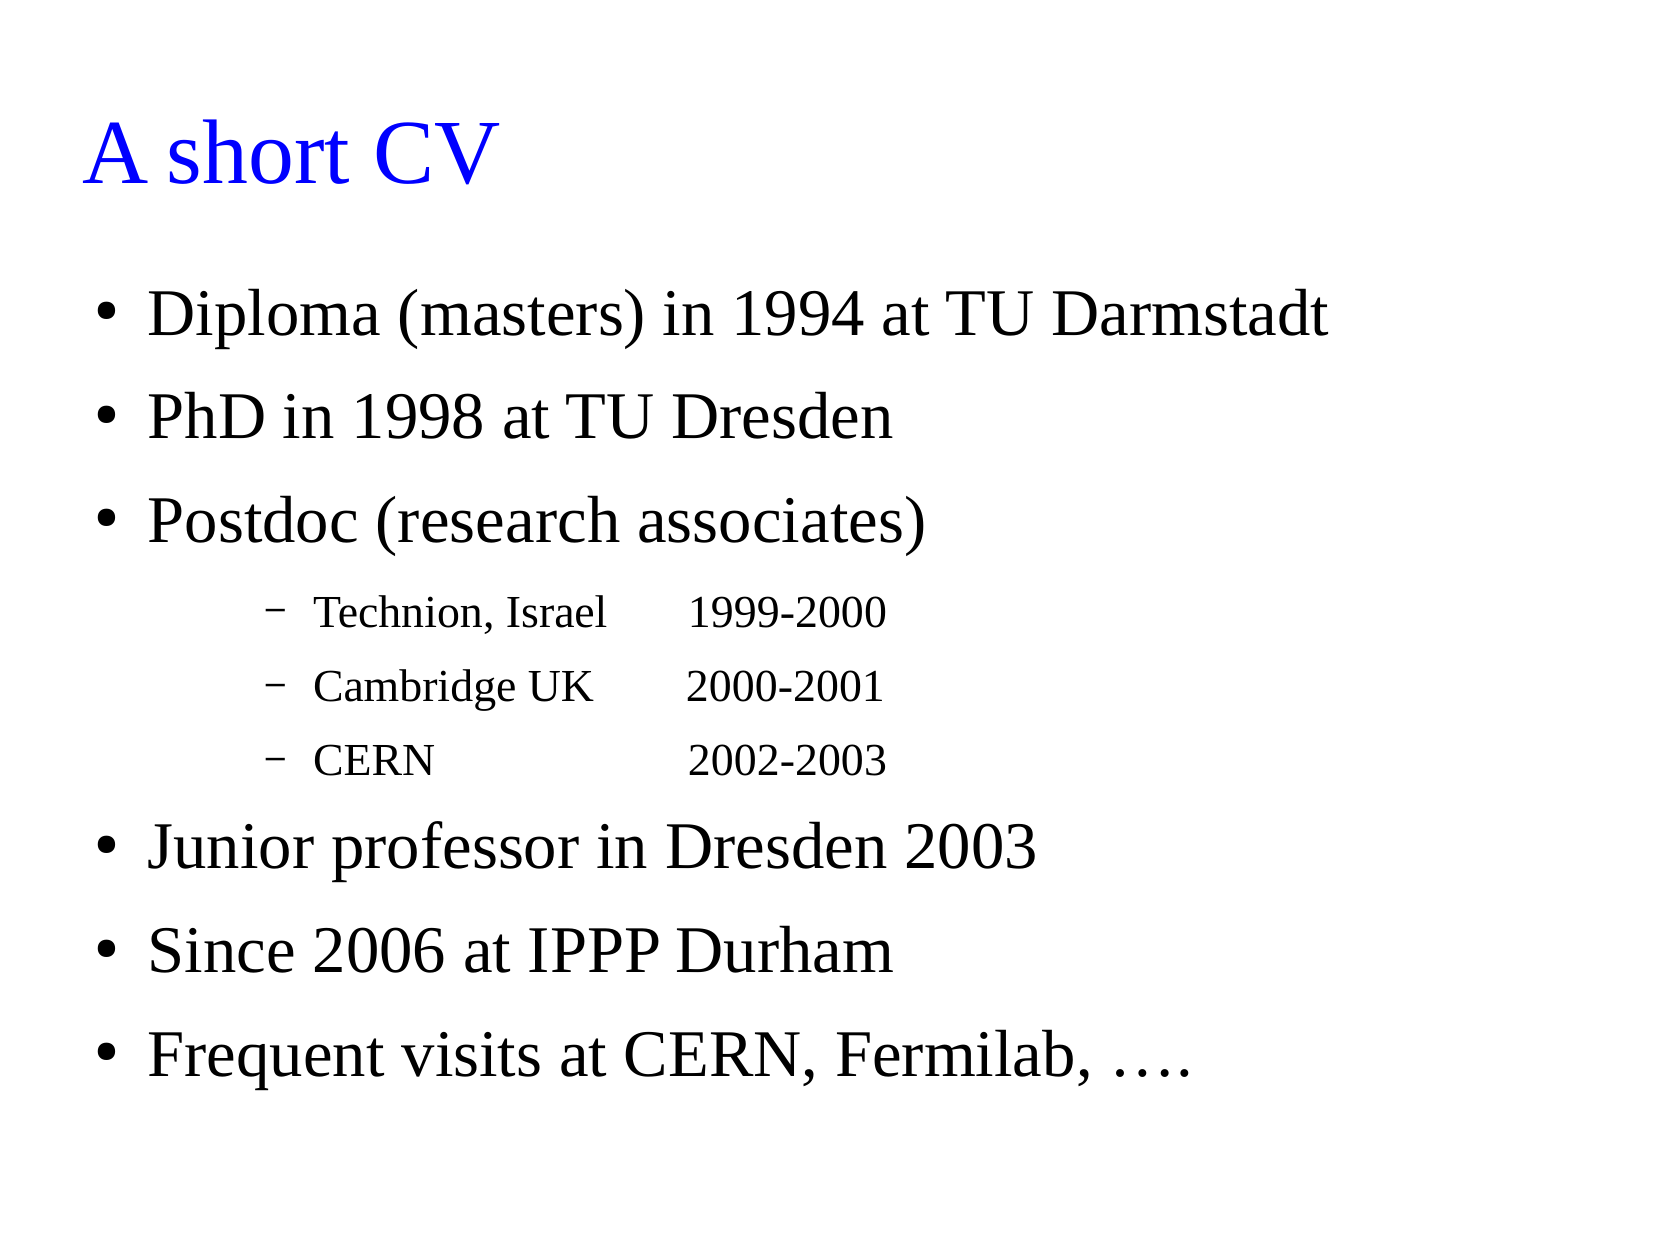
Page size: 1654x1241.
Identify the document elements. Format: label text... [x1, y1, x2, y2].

list Diploma (masters) in 1994 at TU Darmstadt PhD in 1998 at TU Dresden Postdoc (research associates) Technion, Israel 1999-2000 Cambridge UK 2000-2001 CERN 2002-2003 Junior professor in Dresden 2003 Since 2006 at IPPP Durham Frequent visits at CERN, Fermilab, …. [76, 275, 1565, 1146]
title A short CV [82, 49, 1571, 257]
